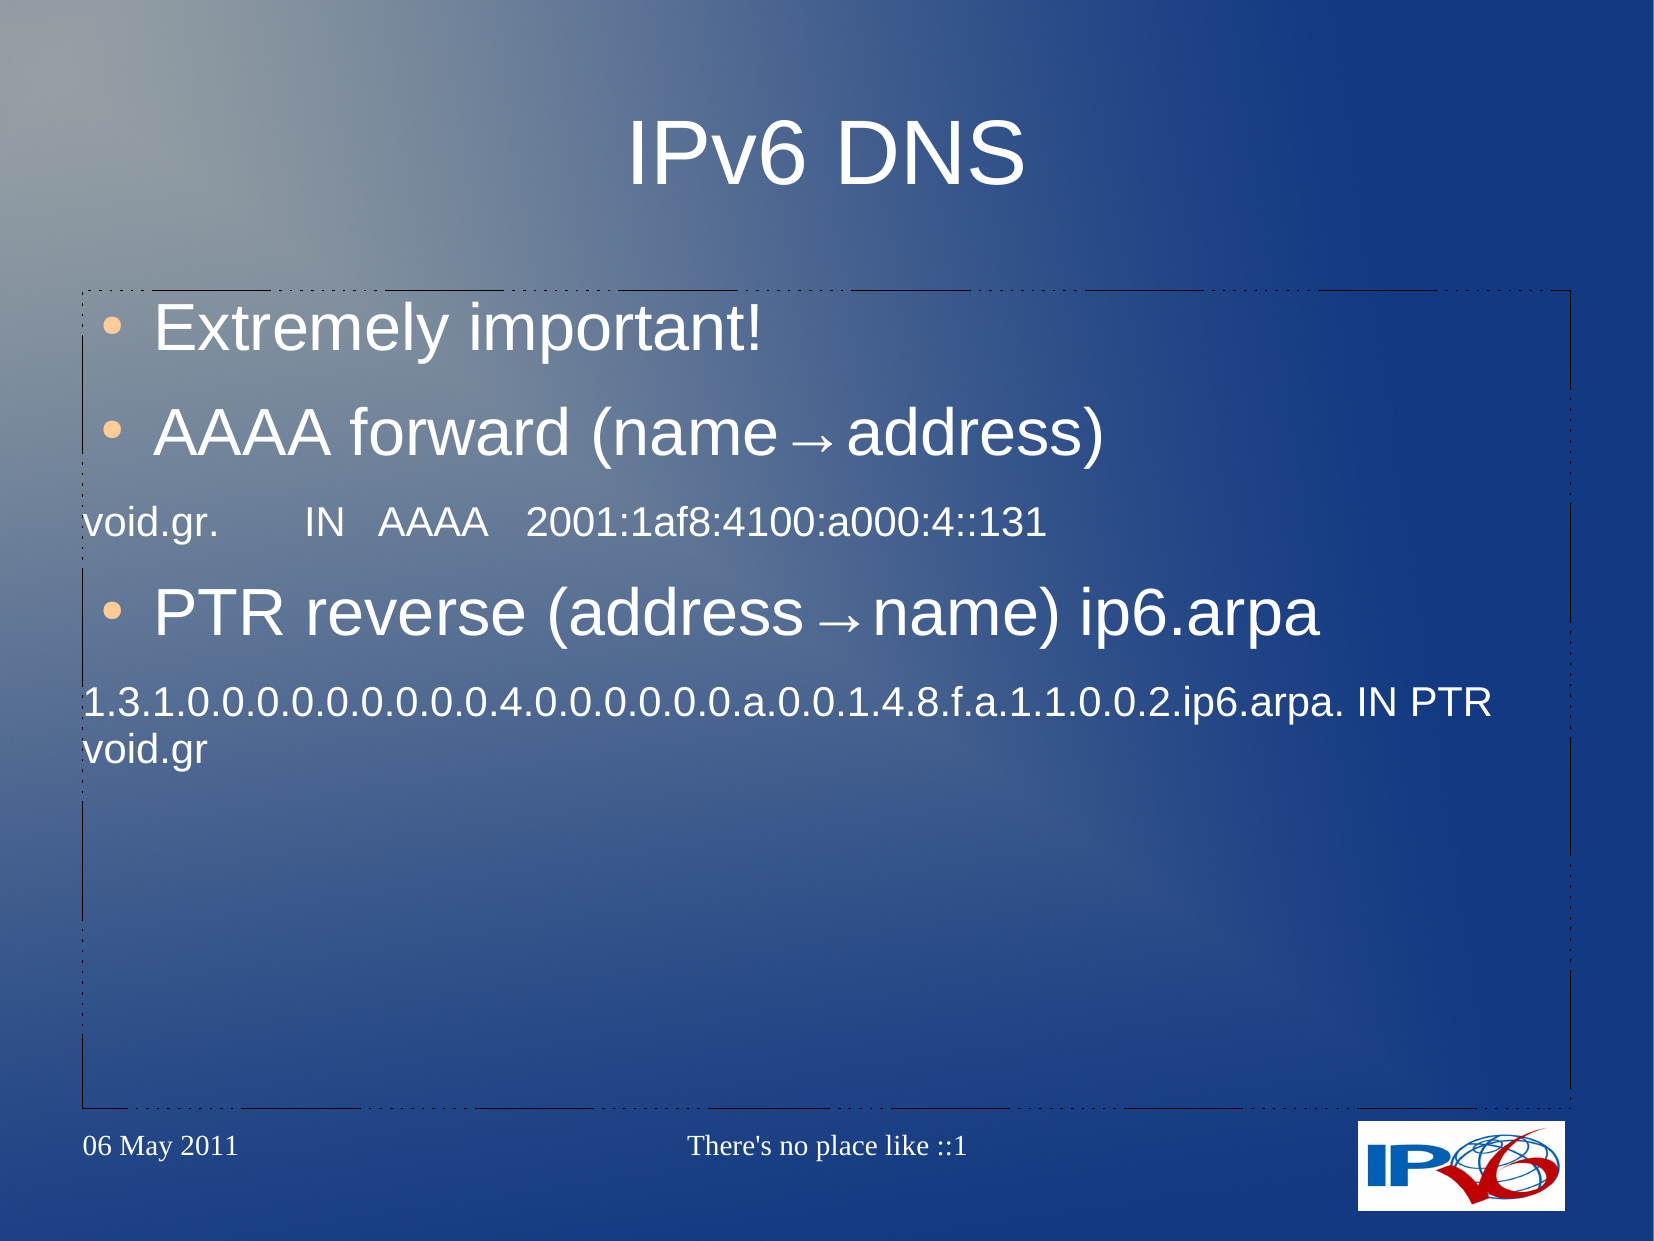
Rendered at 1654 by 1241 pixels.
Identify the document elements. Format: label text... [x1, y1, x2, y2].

picture [0, 0, 1654, 1241]
list Extremely important! AAAA forward (name→address) void.gr. IN AAAA 2001:1af8:4100:a000:4::131 PTR reverse (address→name) ip6.arpa 1.3.1.0.0.0.0.0.0.0.0.0.4.0.0.0.0.0.0.a.0.0.1.4.8.f.a.1.1.0.0.2.ip6.arpa. IN PTR void.gr [82, 290, 1571, 1109]
title IPv6 DNS [82, 49, 1571, 257]
